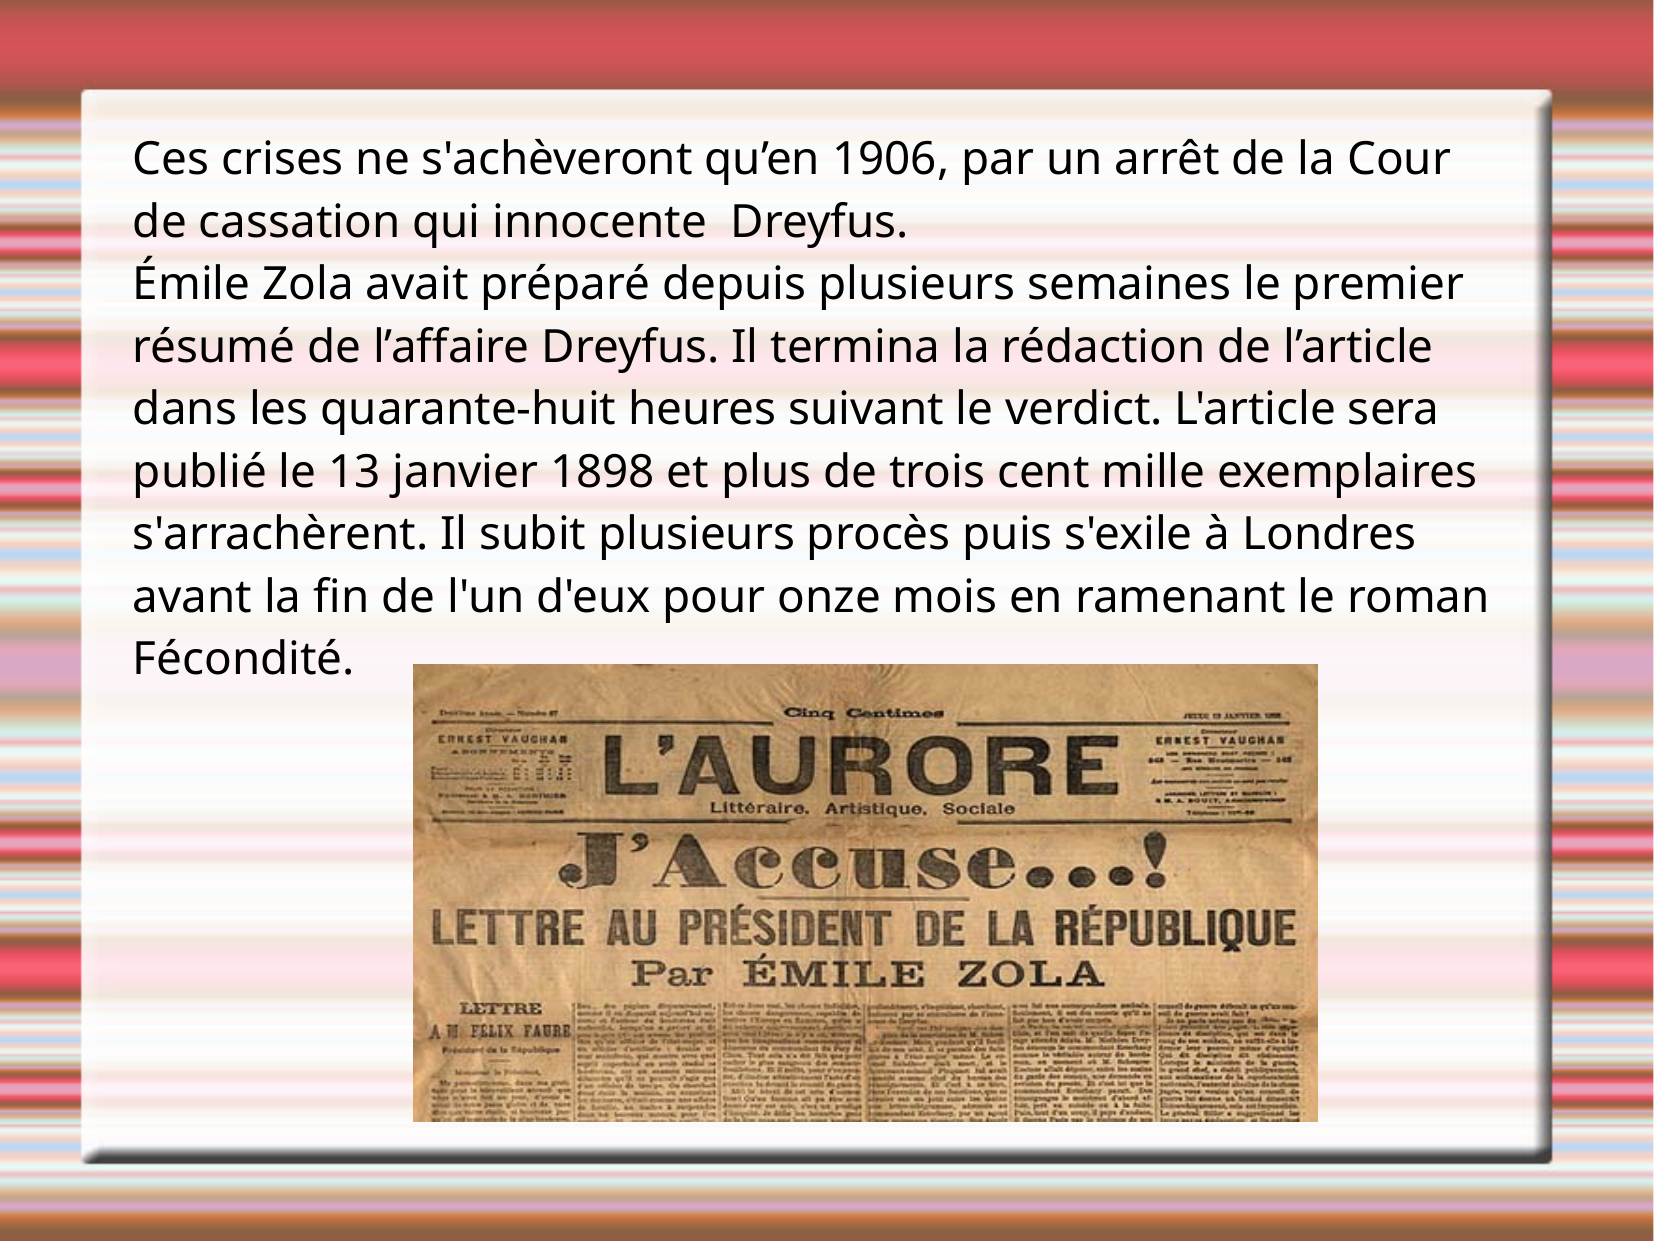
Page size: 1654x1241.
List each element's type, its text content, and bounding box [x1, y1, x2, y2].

text_box Ces crises ne s'achèveront qu’en 1906, par un arrêt de la Cour de cassation qui innocente Dreyfus. Émile Zola avait préparé depuis plusieurs semaines le premier résumé de l’affaire Dreyfus. Il termina la rédaction de l’article dans les quarante-huit heures suivant le verdict. L'article sera publié le 13 janvier 1898 et plus de trois cent mille exemplaires s'arrachèrent. Il subit plusieurs procès puis s'exile à Londres avant la fin de l'un d'eux pour onze mois en ramenant le roman Fécondité. [118, 118, 1506, 673]
picture [0, 0, 1654, 1241]
